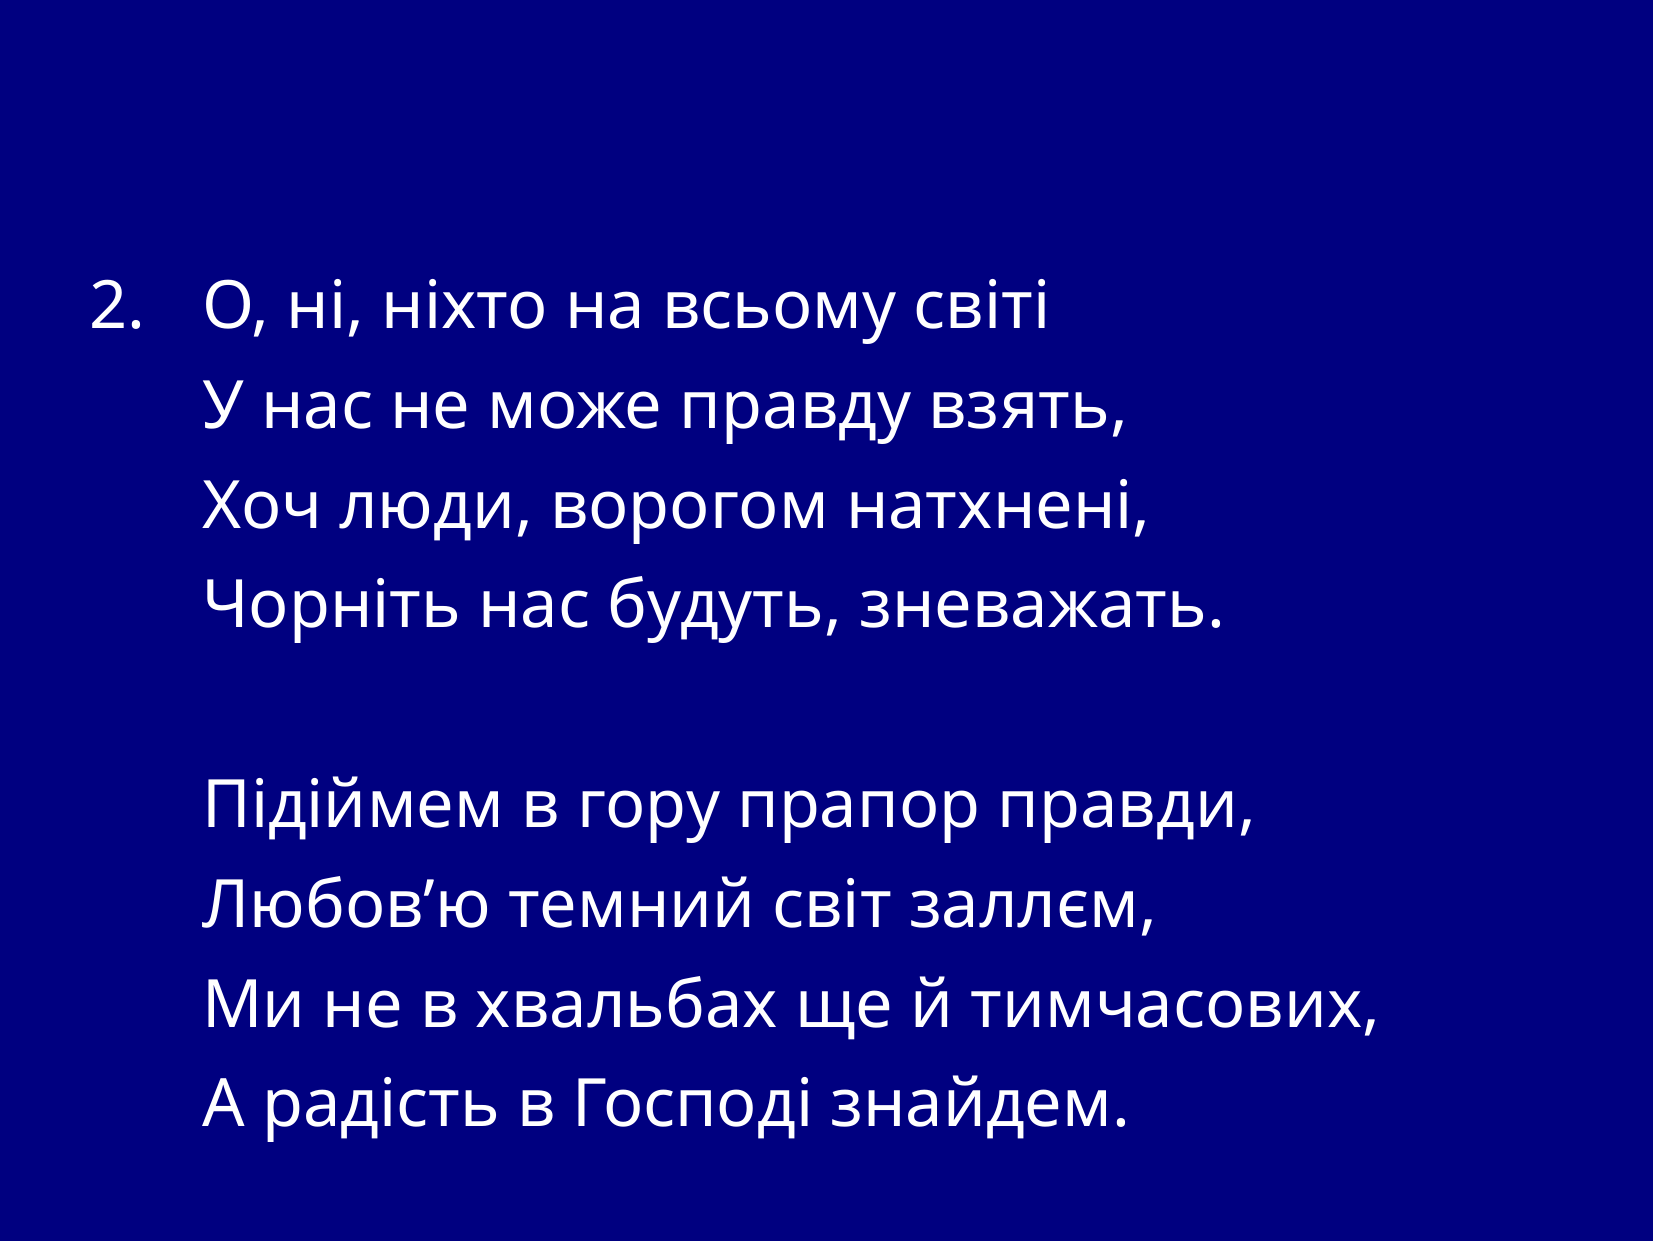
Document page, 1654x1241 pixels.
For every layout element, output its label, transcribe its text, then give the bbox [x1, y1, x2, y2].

text_box 2. О, ні, ніхто на всьому світі У нас не може правду взять, Хоч люди, ворогом натхнені, Чорніть нас будуть, зневажать. Підіймем в гору прапор правди, Любов’ю темний світ заллєм, Ми не в хвальбах ще й тимчасових, А радість в Господі знайдем. [75, 150, 1576, 1163]
